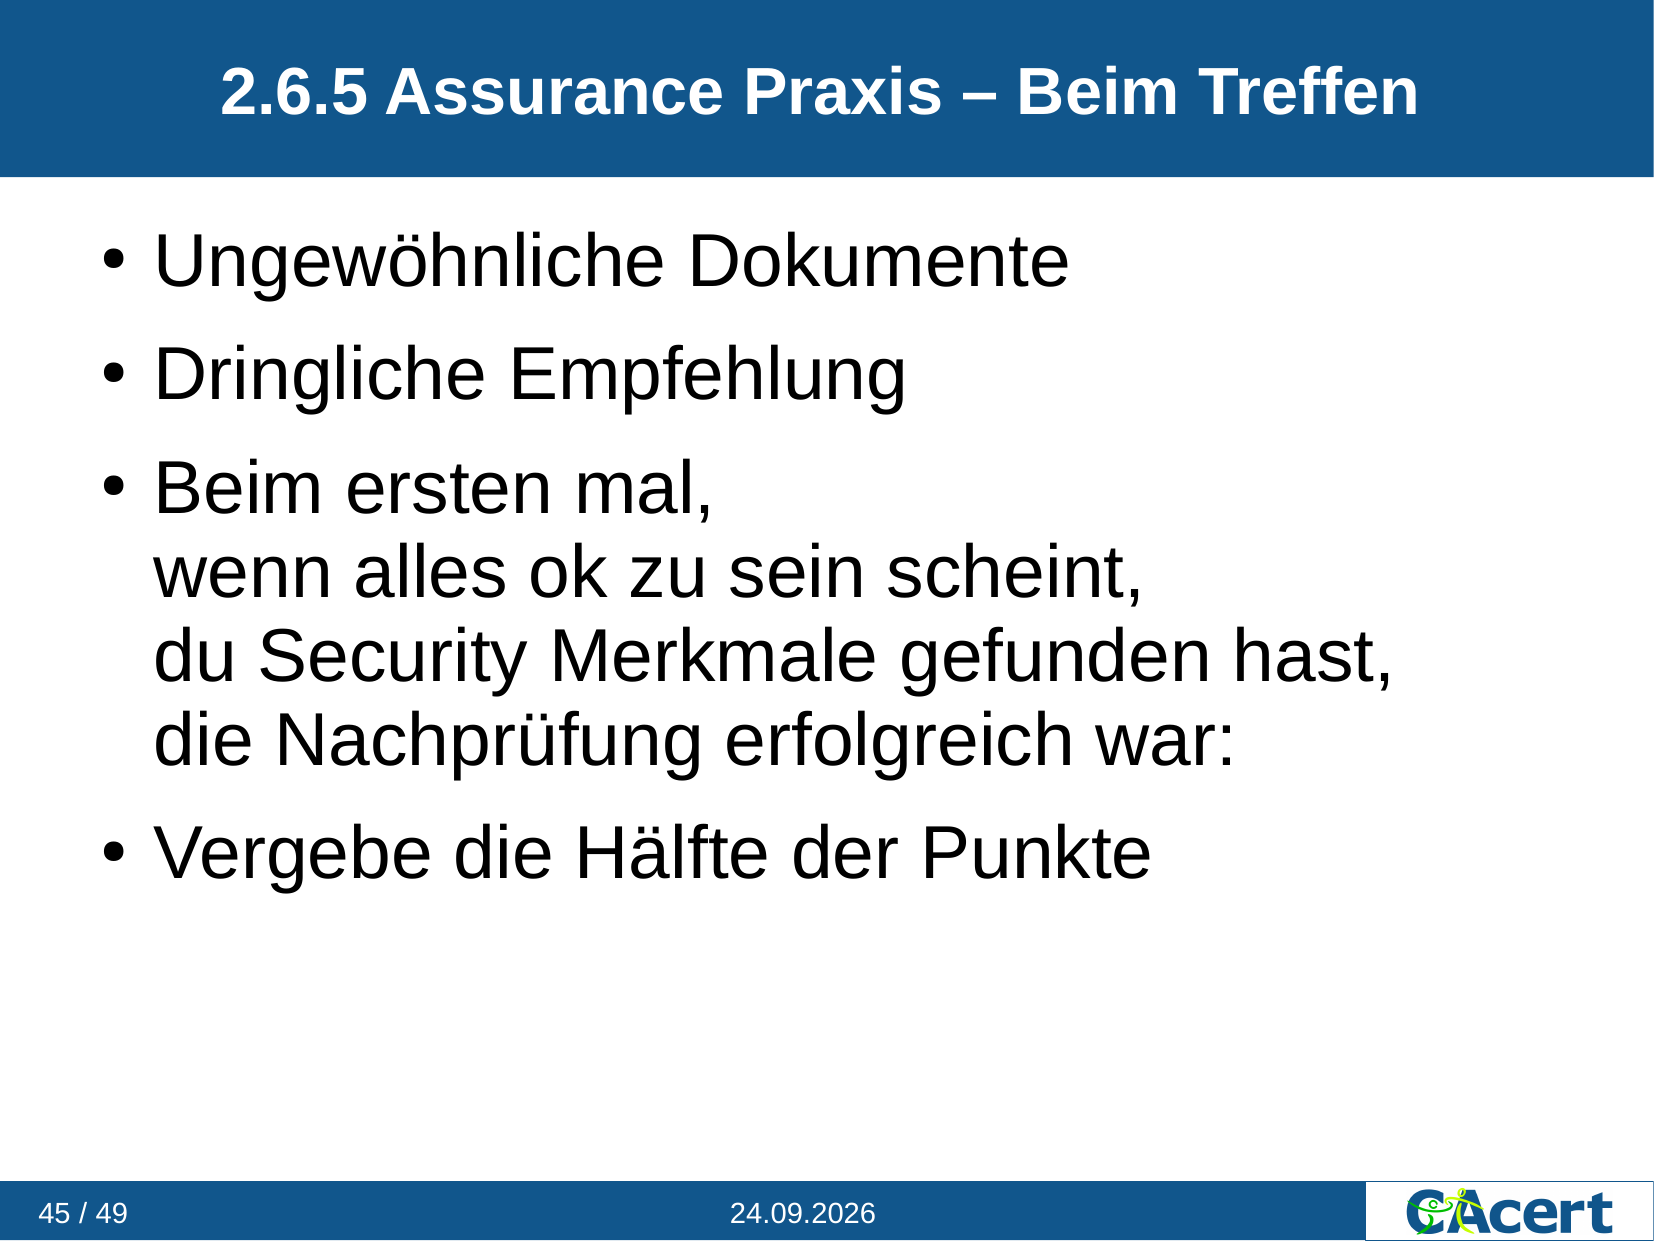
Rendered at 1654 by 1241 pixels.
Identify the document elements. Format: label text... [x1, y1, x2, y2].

picture [1406, 1187, 1613, 1235]
list Ungewöhnliche Dokumente Dringliche Empfehlung Beim ersten mal, wenn alles ok zu sein scheint, du Security Merkmale gefunden hast, die Nachprüfung erfolgreich war: Vergebe die Hälfte der Punkte [82, 218, 1571, 1091]
title 2.6.5 Assurance Praxis – Beim Treffen [76, 17, 1565, 166]
